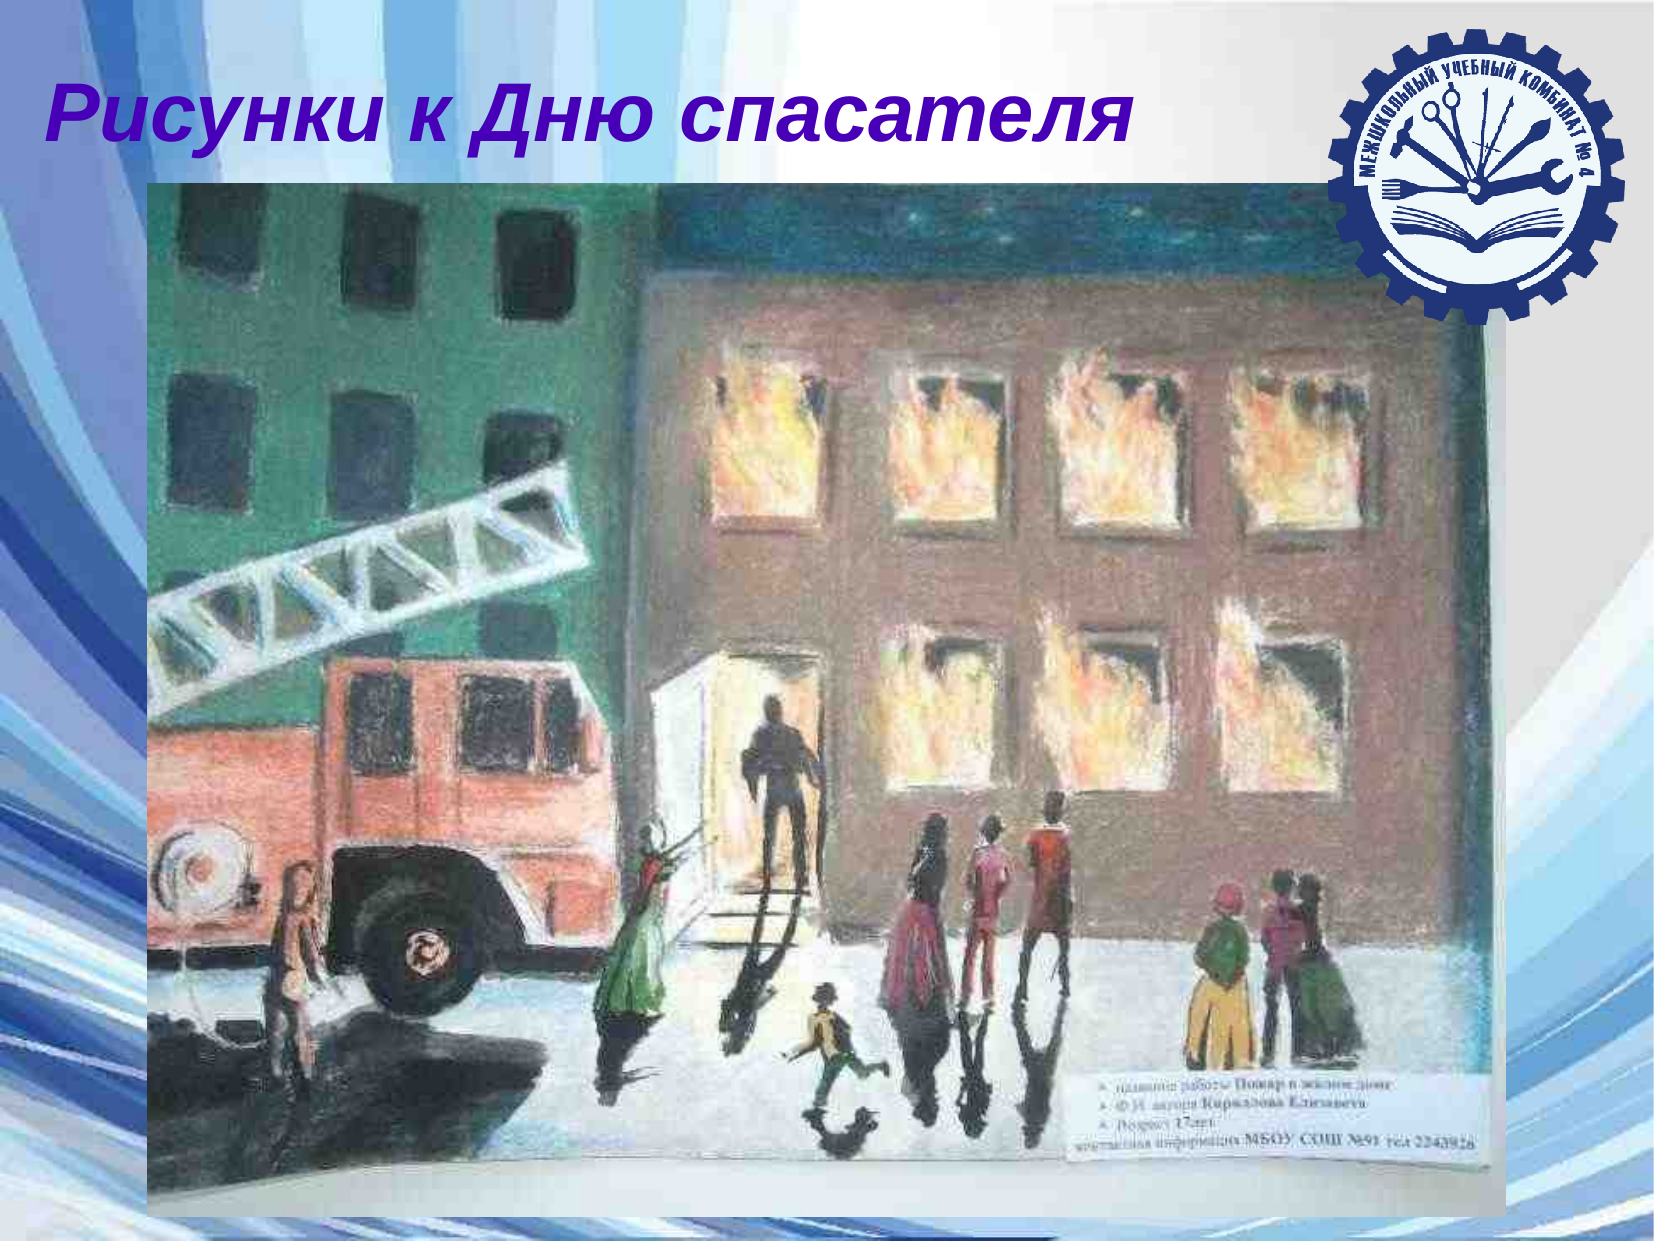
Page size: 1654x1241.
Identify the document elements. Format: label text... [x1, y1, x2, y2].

picture [0, 0, 1654, 1241]
text_box Рисунки к Дню спасателя [29, 58, 1328, 167]
